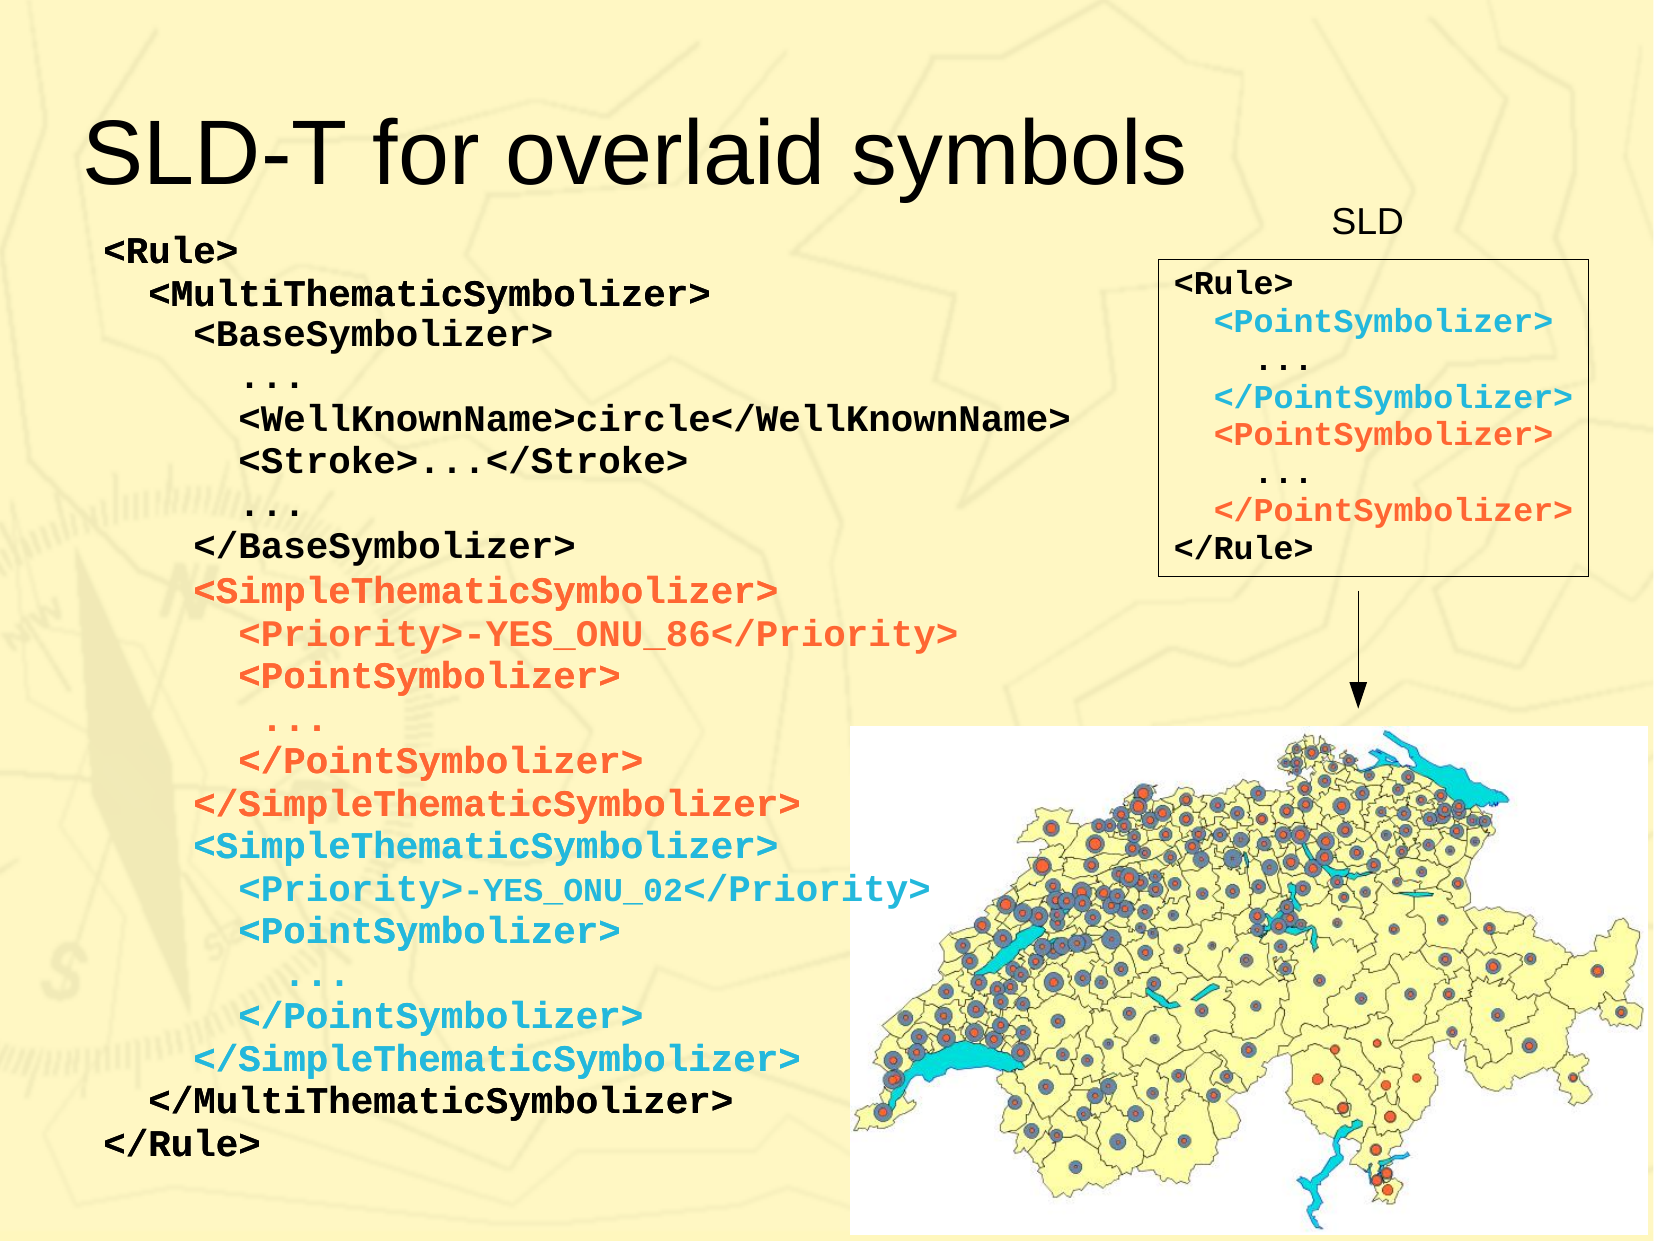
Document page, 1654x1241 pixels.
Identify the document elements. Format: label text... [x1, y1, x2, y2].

text_box <Rule> <PointSymbolizer> ... </PointSymbolizer> <PointSymbolizer> ... </PointSymbolizer> </Rule> [1447, 259, 1589, 577]
text_box SLD [1316, 193, 1420, 224]
picture [0, 0, 1654, 1241]
title SLD-T for overlaid symbols [82, 49, 1571, 257]
text_box <Rule> <MultiThematicSymbolizer> <SimpleThematicSymbolizer> <Priority>-YES_ONU_86</Priority> <PointSymbolizer> ... </PointSymbolizer> </SimpleThematicSymbolizer> <SimpleThematicSymbolizer> <Priority>-YES_ONU_02</Priority> <PointSymbolizer> ... </PointSymbolizer> </SimpleThematicSymbolizer> </MultiThematicSymbolizer> </Rule> [88, 224, 1447, 1176]
